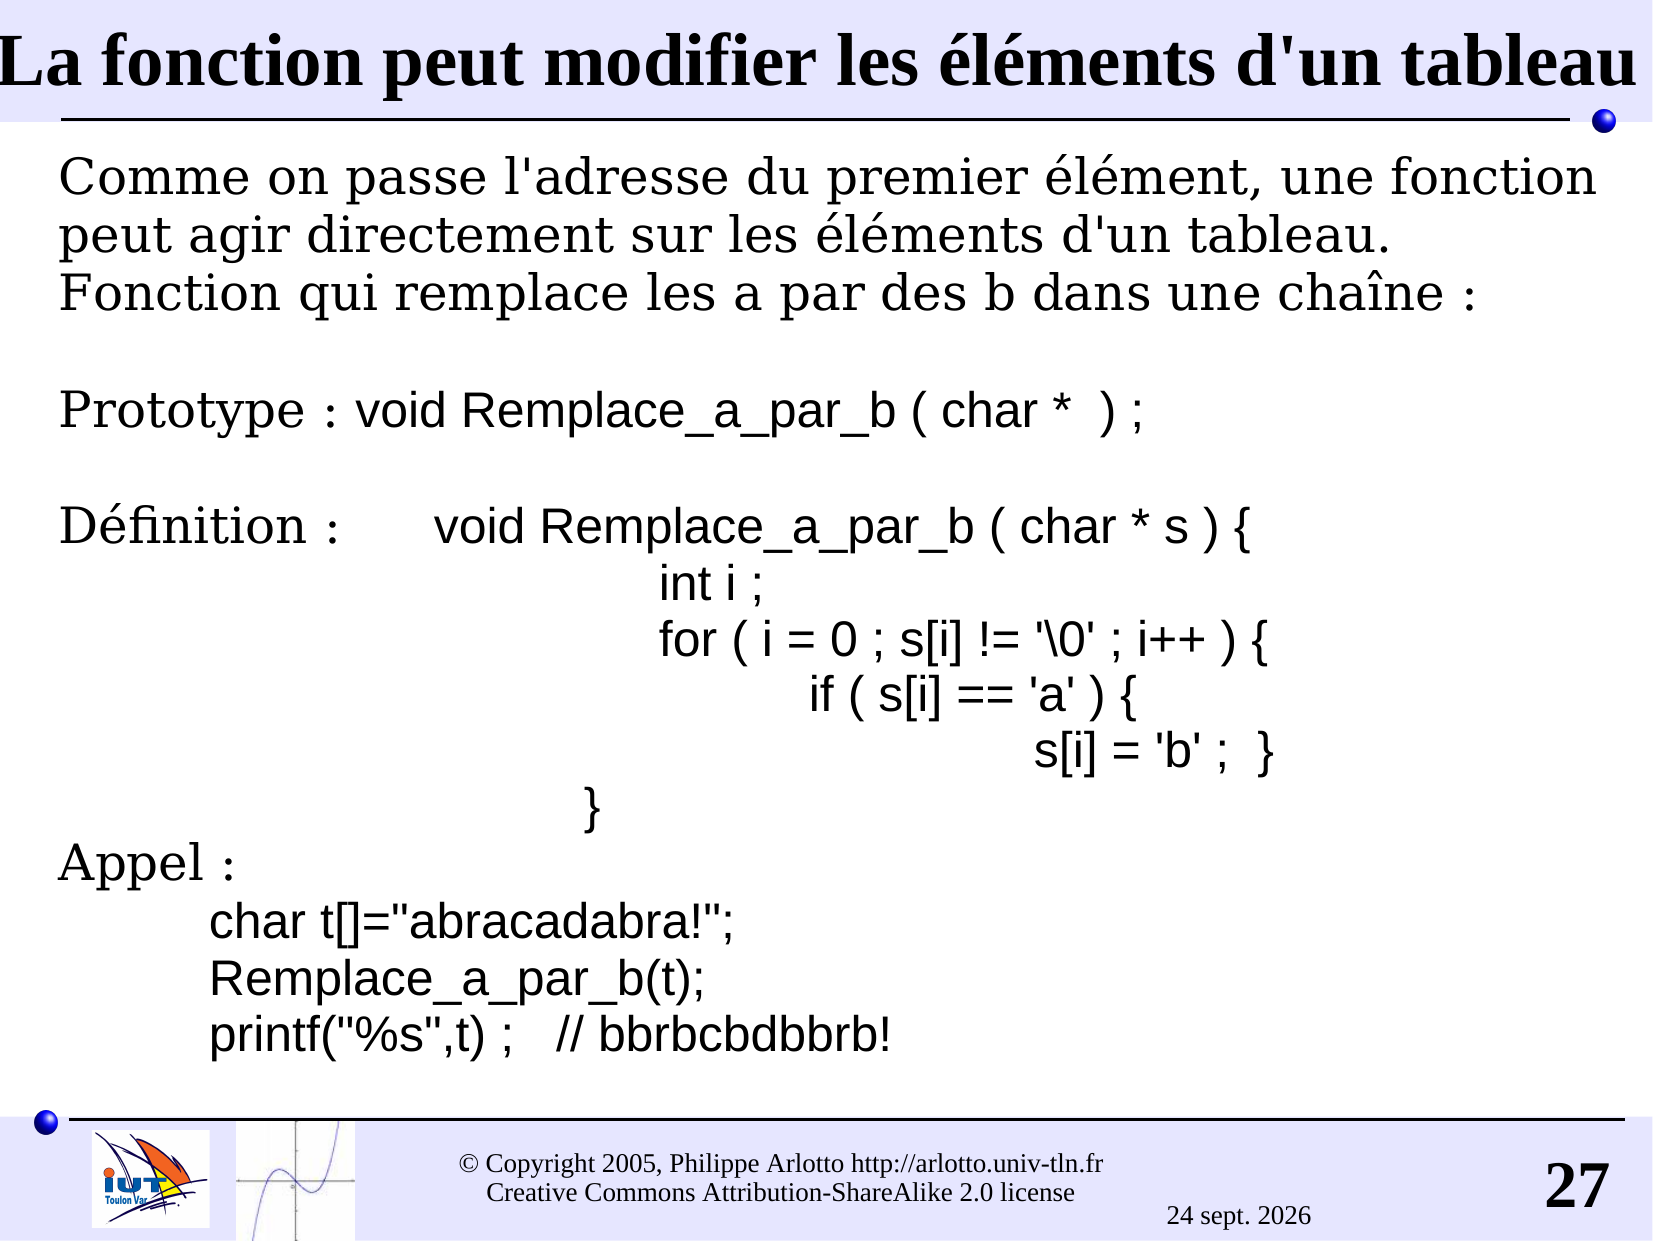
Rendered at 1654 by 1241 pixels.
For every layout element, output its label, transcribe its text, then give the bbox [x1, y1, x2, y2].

text_box Comme on passe l'adresse du premier élément, une fonction peut agir directement sur les éléments d'un tableau. Fonction qui remplace les a par des b dans une chaîne : Prototype : void Remplace_a_par_b ( char * ) ; Définition : void Remplace_a_par_b ( char * s ) { int i ; for ( i = 0 ; s[i] != '\0' ; i++ ) { if ( s[i] == 'a' ) { s[i] = 'b' ; } } Appel : char t[]="abracadabra!"; Remplace_a_par_b(t); printf("%s",t) ; // bbrbcbdbbrb! [59, 147, 1599, 1062]
title La fonction peut modifier les éléments d'un tableau [0, 11, 1653, 110]
picture [236, 1121, 355, 1241]
